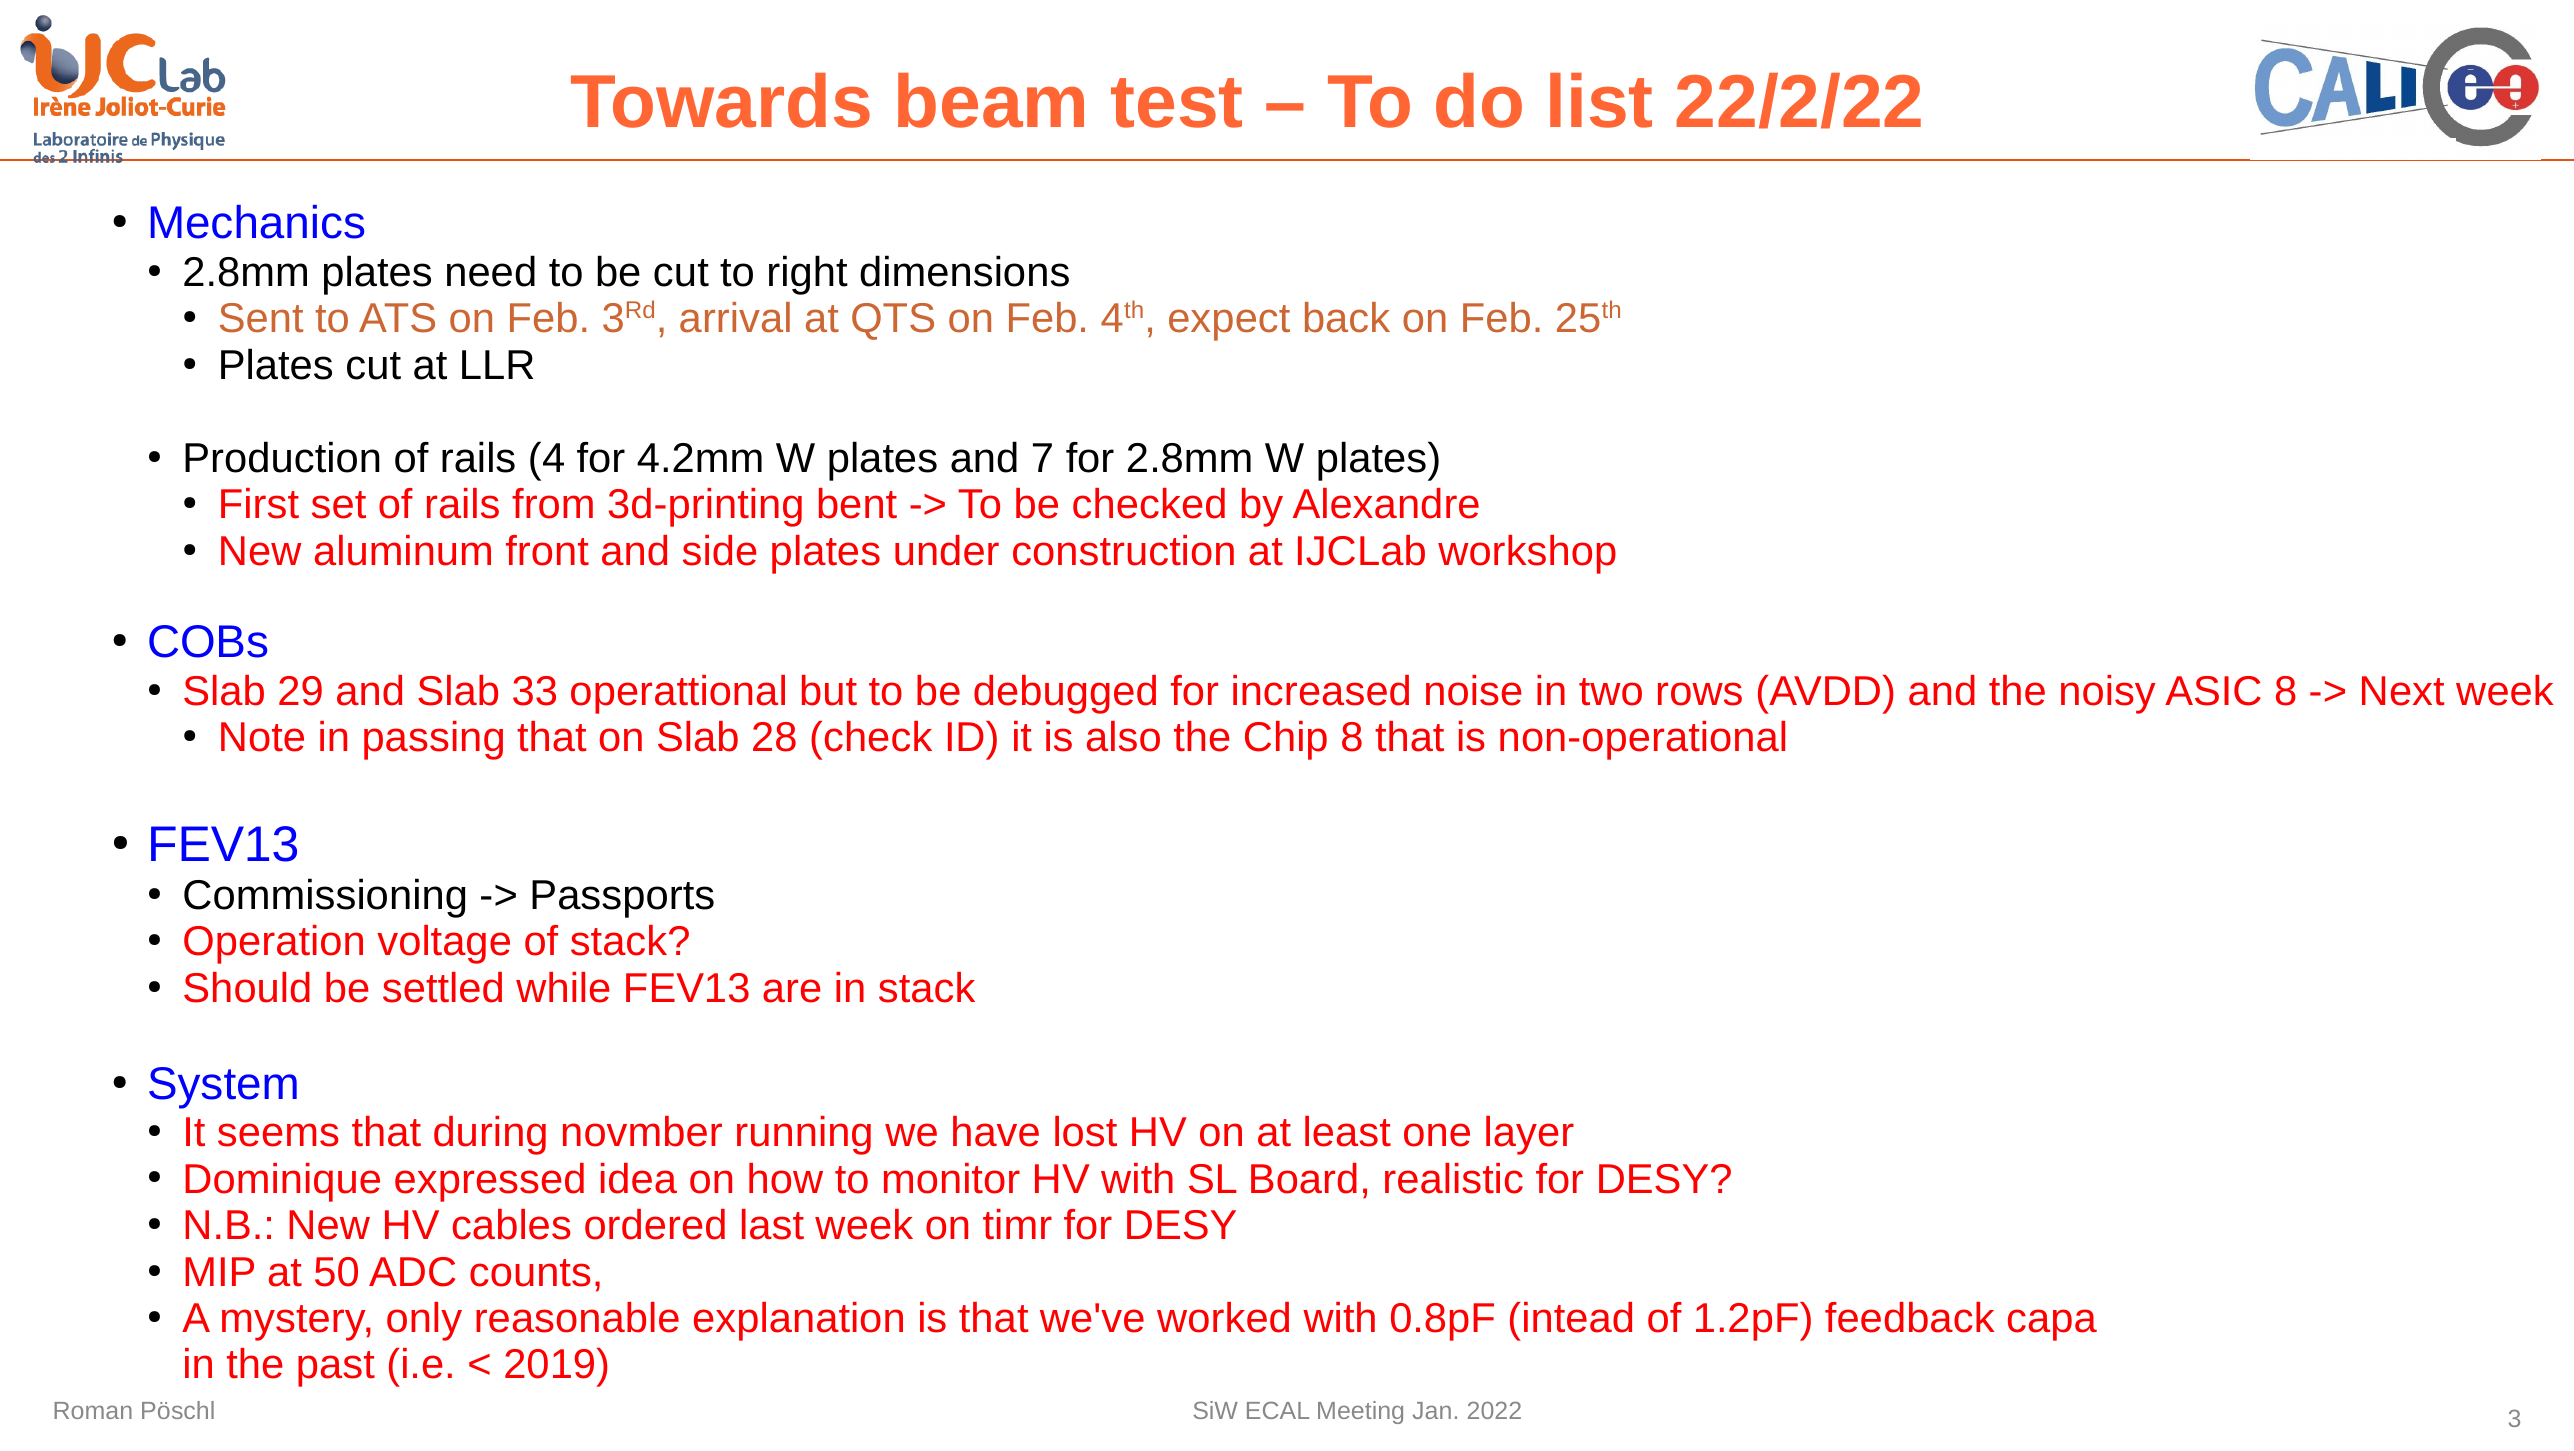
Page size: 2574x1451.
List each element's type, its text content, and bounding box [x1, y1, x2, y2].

text_box Mechanics 2.8mm plates need to be cut to right dimensions Sent to ATS on Feb. 3Rd, arrival at QTS on Feb. 4th, expect back on Feb. 25th Plates cut at LLR Production of rails (4 for 4.2mm W plates and 7 for 2.8mm W plates) First set of rails from 3d-printing bent -> To be checked by Alexandre New aluminum front and side plates under construction at IJCLab workshop COBs Slab 29 and Slab 33 operattional but to be debugged for increased noise in two rows (AVDD) and the noisy ASIC 8 -> Next week Note in passing that on Slab 28 (check ID) it is also the Chip 8 that is non-operational FEV13 Commissioning -> Passports Operation voltage of stack? Should be settled while FEV13 are in stack System It seems that during novmber running we have lost HV on at least one layer Dominique expressed idea on how to monitor HV with SL Board, realistic for DESY? N.B.: New HV cables ordered last week on timr for DESY MIP at 50 ADC counts, A mystery, only reasonable explanation is that we've worked with 0.8pF (intead of 1.2pF) feedback capa in the past (i.e. < 2019) [96, 190, 2572, 1451]
title Towards beam test – To do list 22/2/22 [90, 53, 2407, 151]
picture [4, 0, 241, 178]
picture [2250, 22, 2541, 160]
